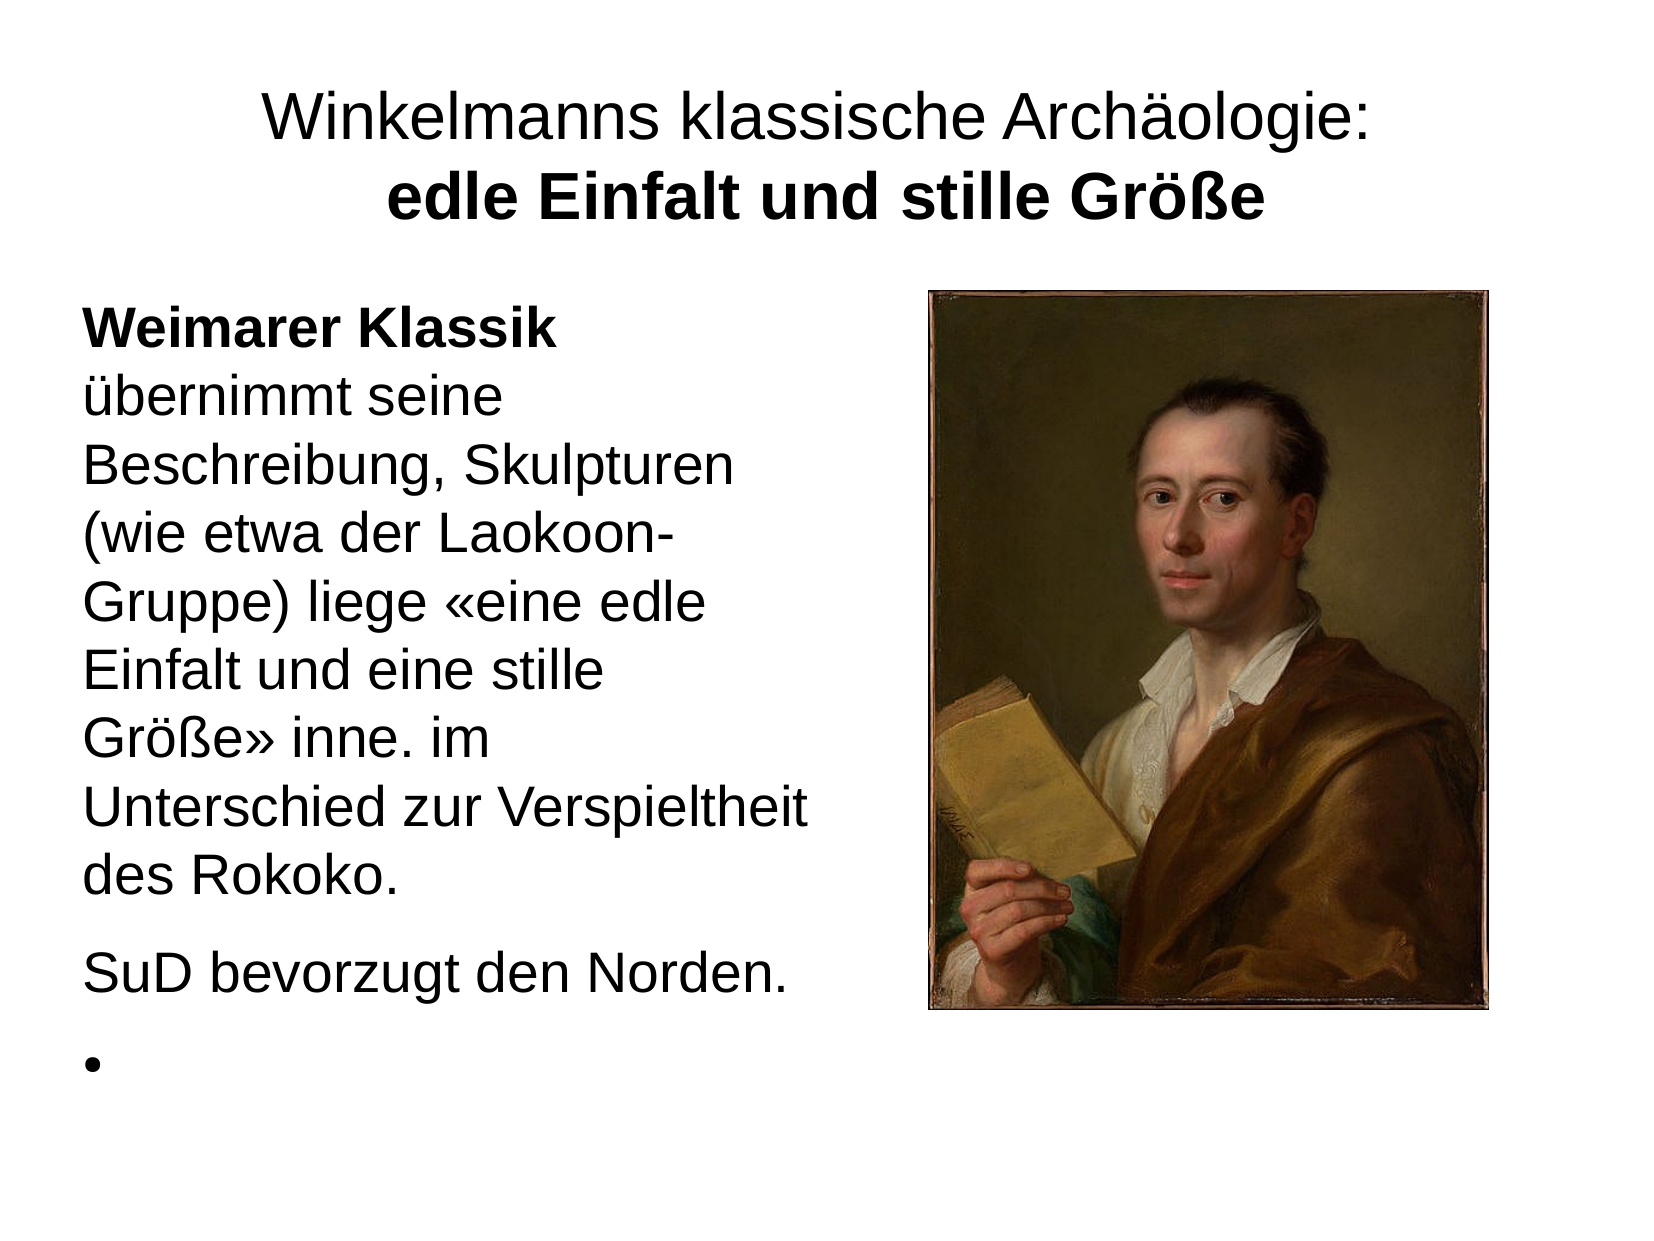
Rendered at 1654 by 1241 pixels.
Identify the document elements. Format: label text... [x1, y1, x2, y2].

list Weimarer Klassik übernimmt seine Beschreibung, Skulpturen (wie etwa der Laokoon-Gruppe) liege «eine edle Einfalt und eine stille Größe» inne. im Unterschied zur Verspieltheit des Rokoko. SuD bevorzugt den Norden. [82, 290, 809, 1010]
picture [928, 290, 1489, 1010]
title Winkelmanns klassische Archäologie: edle Einfalt und stille Größe [82, 49, 1571, 257]
